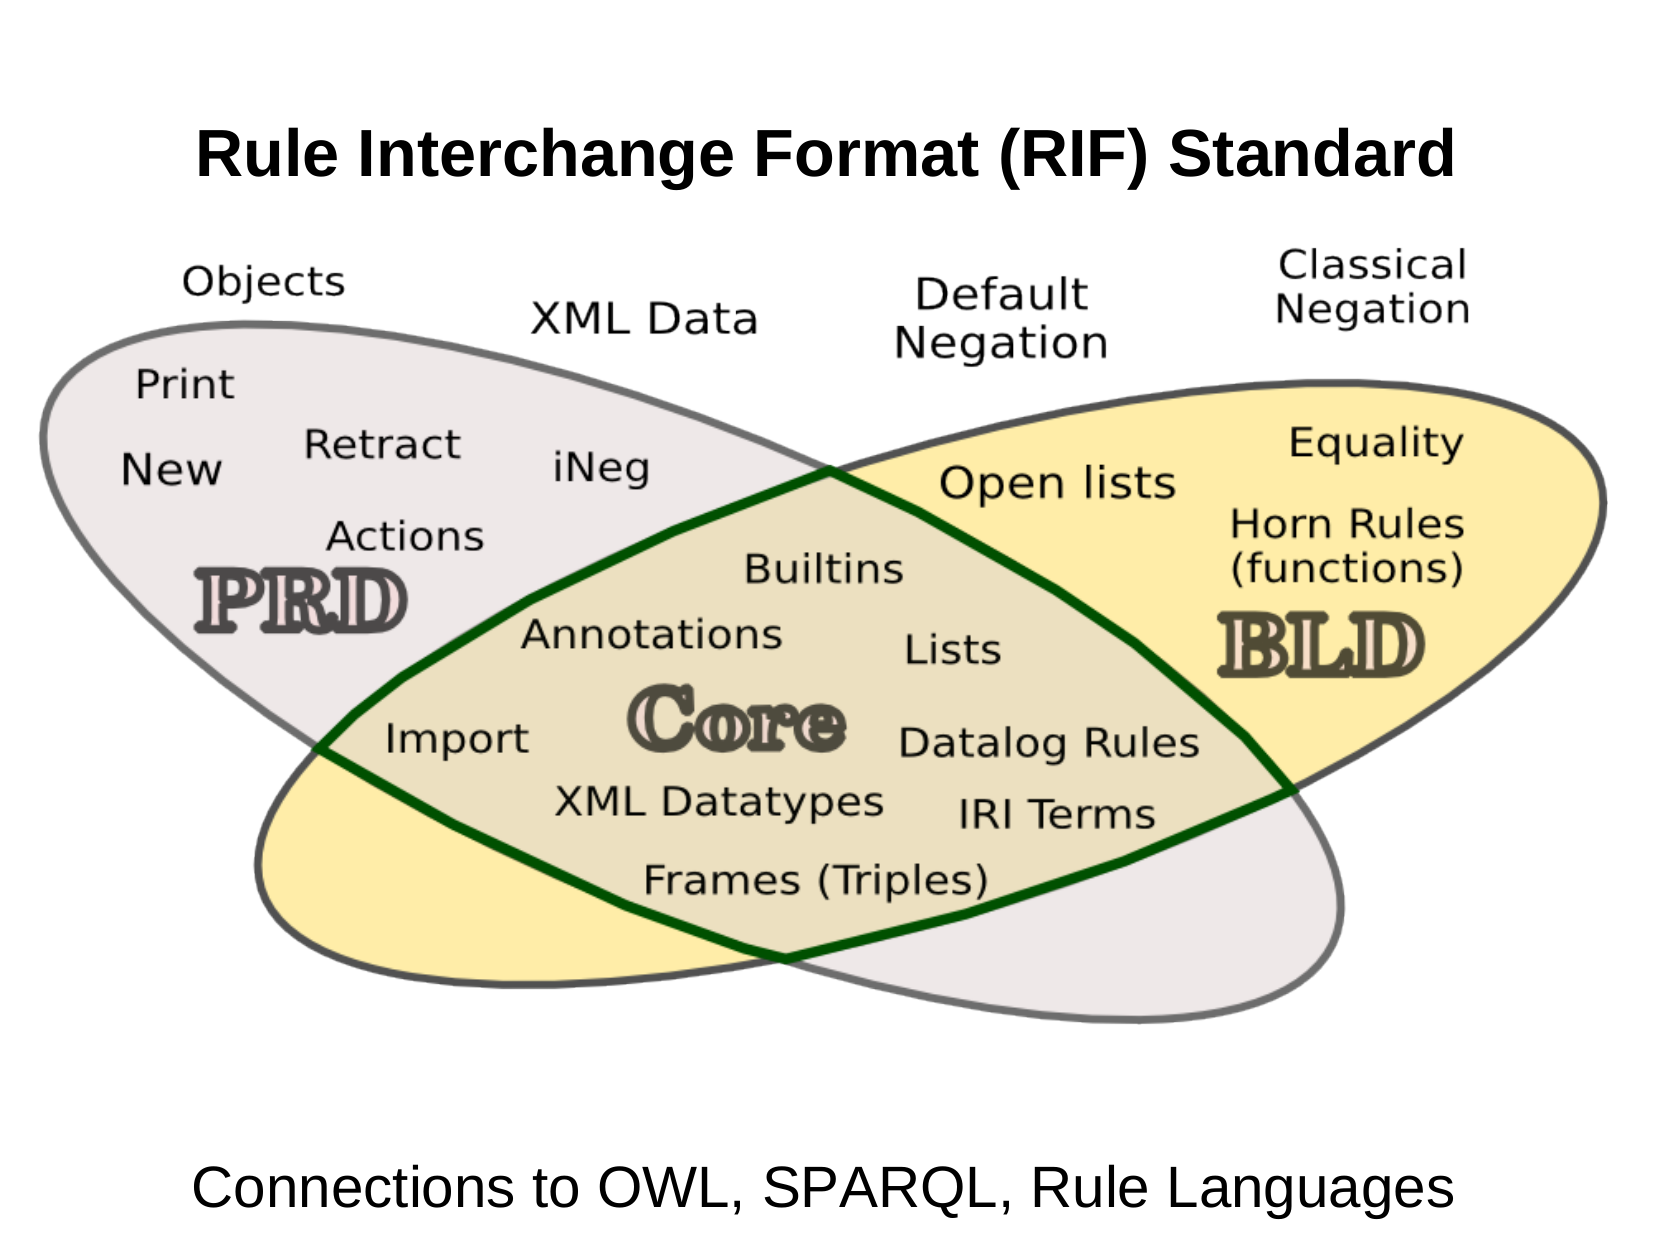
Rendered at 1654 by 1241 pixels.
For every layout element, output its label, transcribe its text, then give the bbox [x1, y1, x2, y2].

picture [0, 177, 1654, 1084]
text_box Connections to OWL, SPARQL, Rule Languages [177, 1151, 1473, 1228]
title Rule Interchange Format (RIF) Standard [82, 56, 1571, 250]
